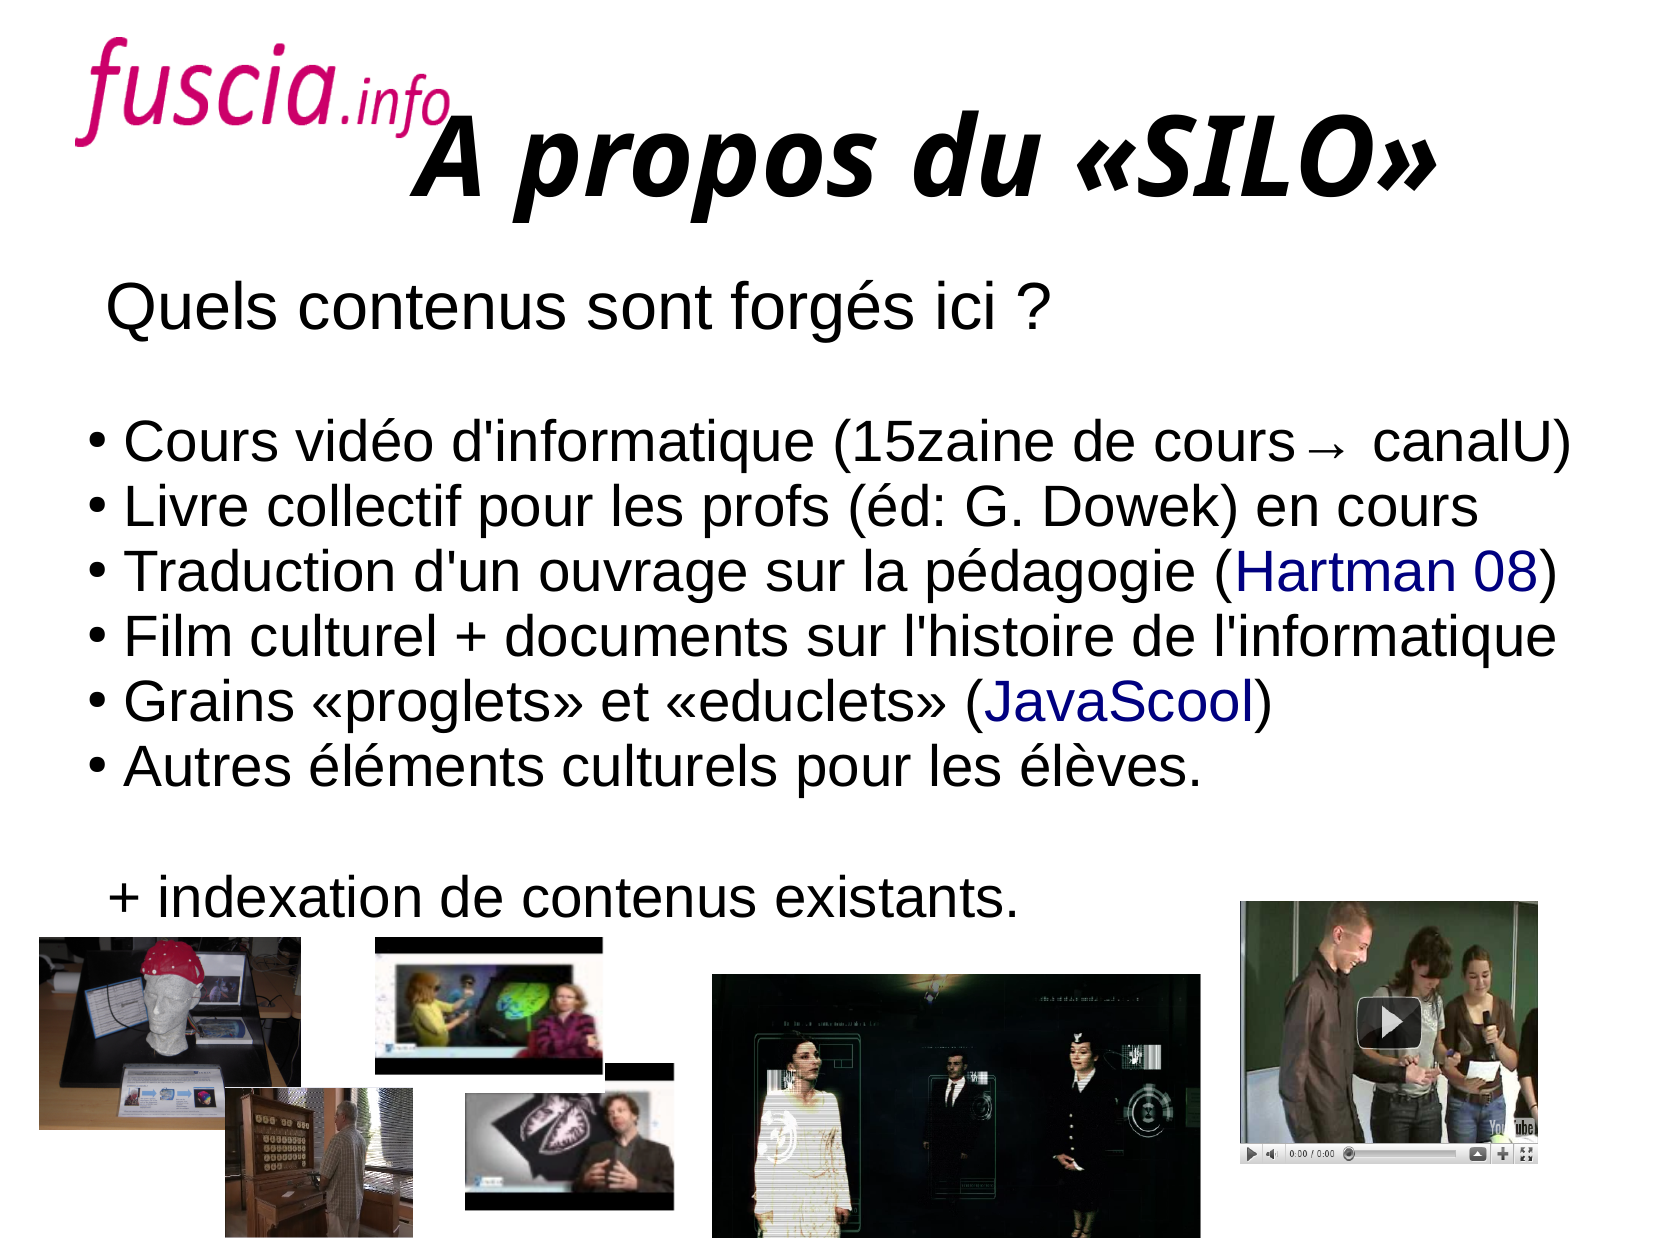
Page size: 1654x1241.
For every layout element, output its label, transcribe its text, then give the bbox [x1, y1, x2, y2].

picture [712, 974, 1201, 1238]
subtitle Quels contenus sont forgés ici ? Cours vidéo d'informatique (15zaine de cours→ canalU) Livre collectif pour les profs (éd: G. Dowek) en cours Traduction d'un ouvrage sur la pédagogie (Hartman 08) Film culturel + documents sur l'histoire de l'informatique Grains «proglets» et «educlets» (JavaScool) Autres éléments culturels pour les élèves. + indexation de contenus existants. [86, 261, 1613, 938]
picture [39, 937, 676, 1238]
picture [1240, 899, 1538, 1164]
picture [75, 37, 451, 151]
title A propos du «SILO» [82, 56, 1571, 250]
